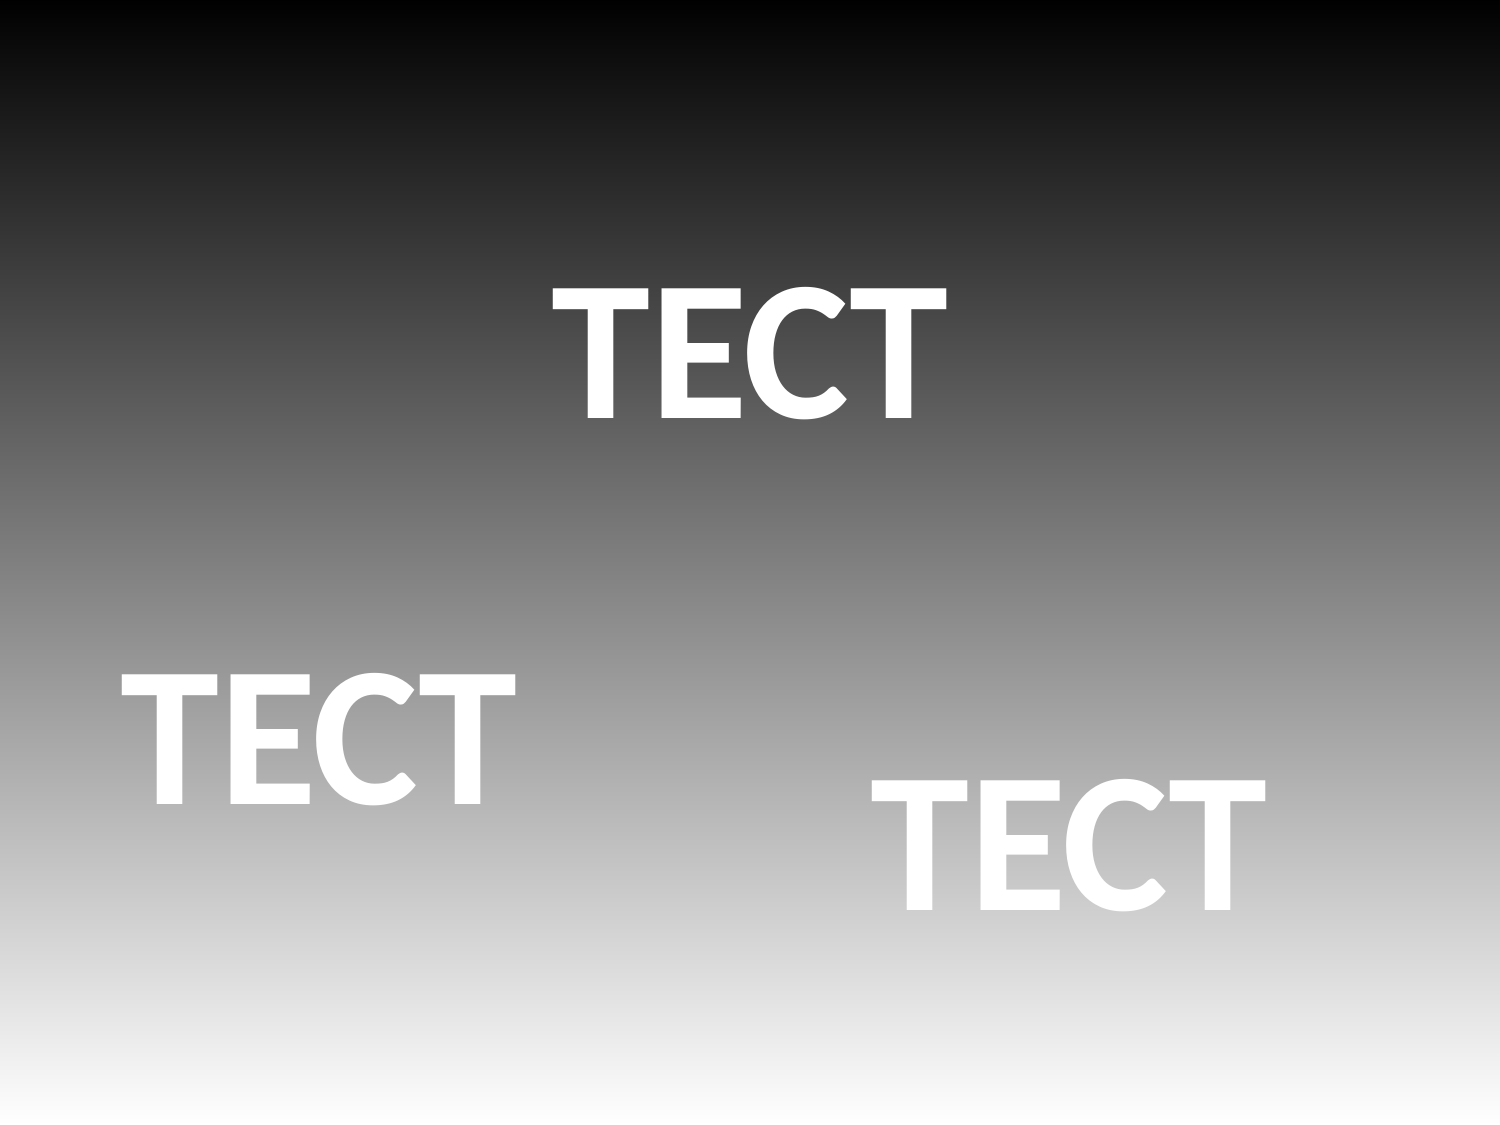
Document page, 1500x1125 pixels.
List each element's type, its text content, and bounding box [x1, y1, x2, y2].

text_box ТЕСТ [222, 210, 1278, 466]
text_box ТЕСТ [855, 703, 1407, 958]
text_box ТЕСТ [105, 597, 821, 853]
